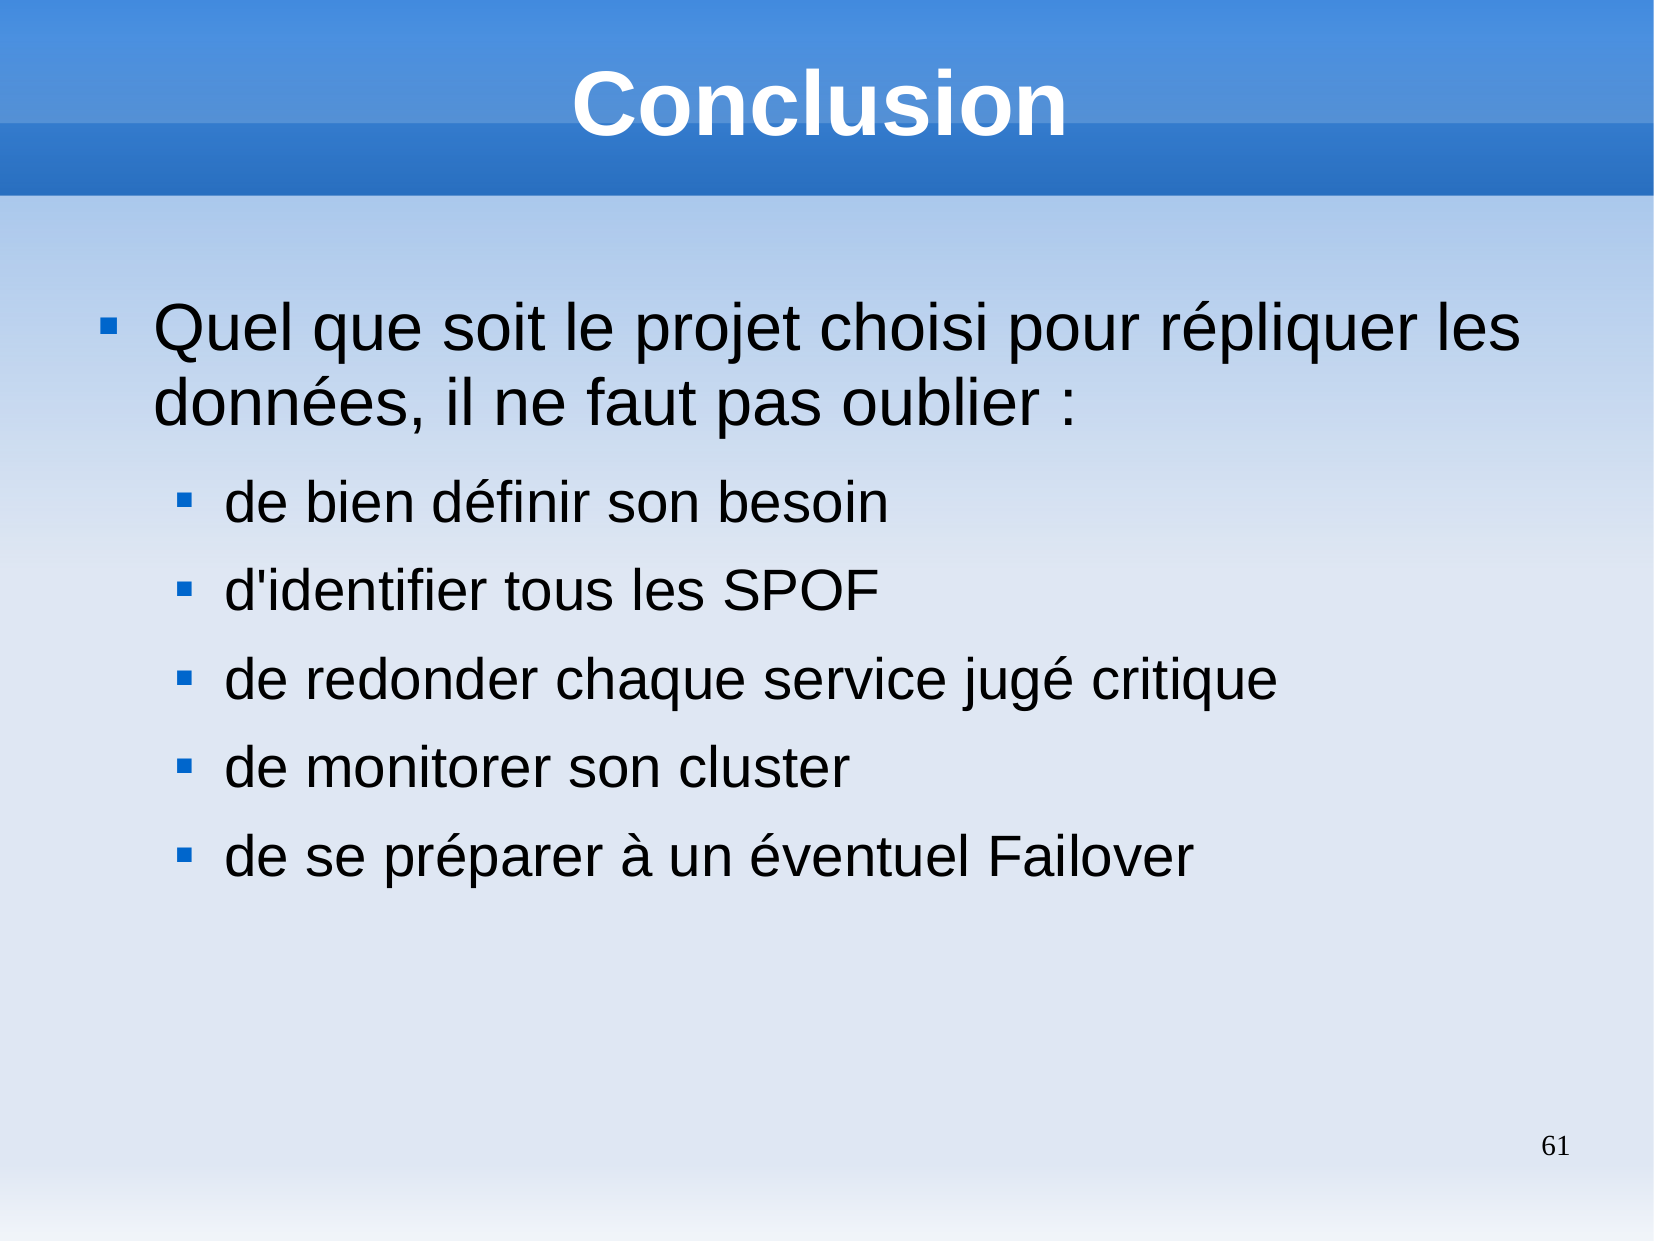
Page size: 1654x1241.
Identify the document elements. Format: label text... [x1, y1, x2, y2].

title Conclusion [76, 0, 1565, 208]
picture [0, 0, 1654, 1241]
list Quel que soit le projet choisi pour répliquer les données, il ne faut pas oublier : de bien déﬁnir son besoin d'identiﬁer tous les SPOF de redonder chaque service jugé critique de monitorer son cluster de se préparer à un éventuel Failover [82, 290, 1571, 1109]
